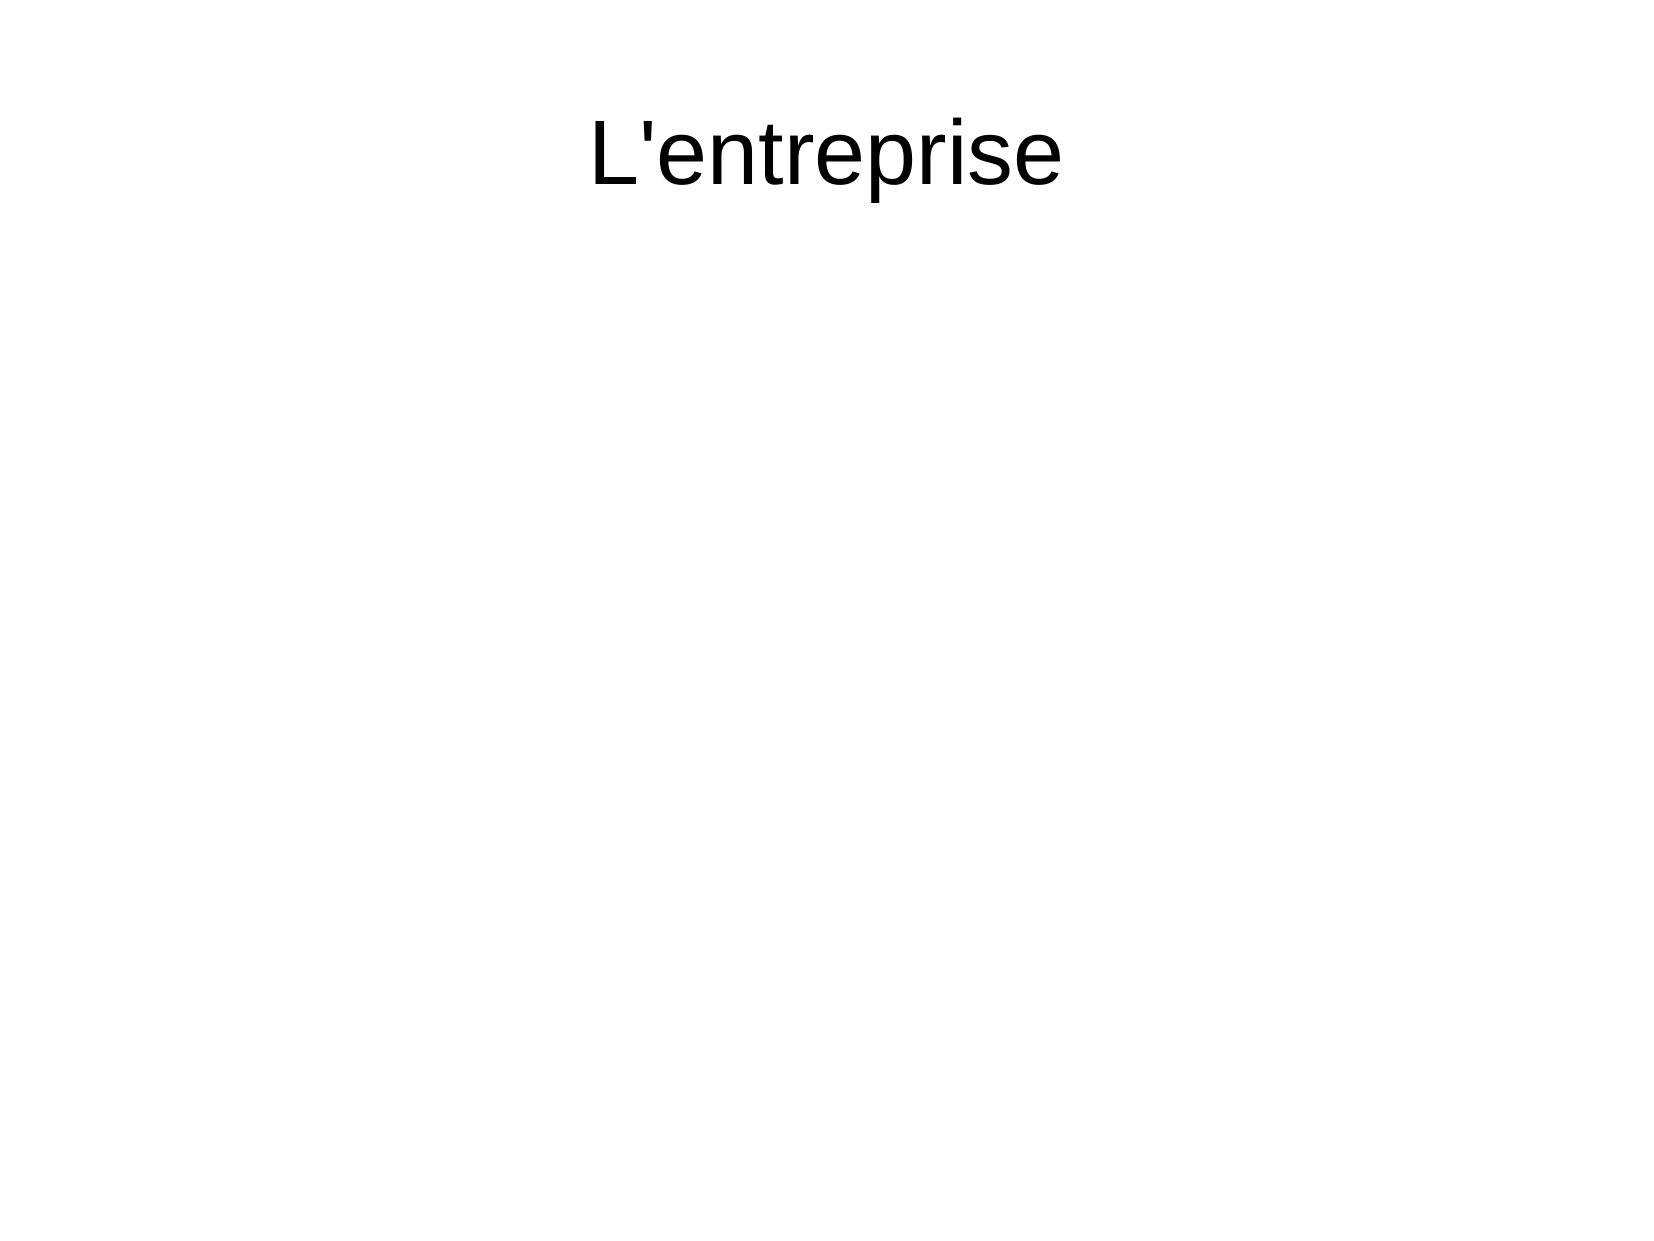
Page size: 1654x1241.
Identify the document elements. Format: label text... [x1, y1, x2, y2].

title L'entreprise [82, 49, 1571, 257]
